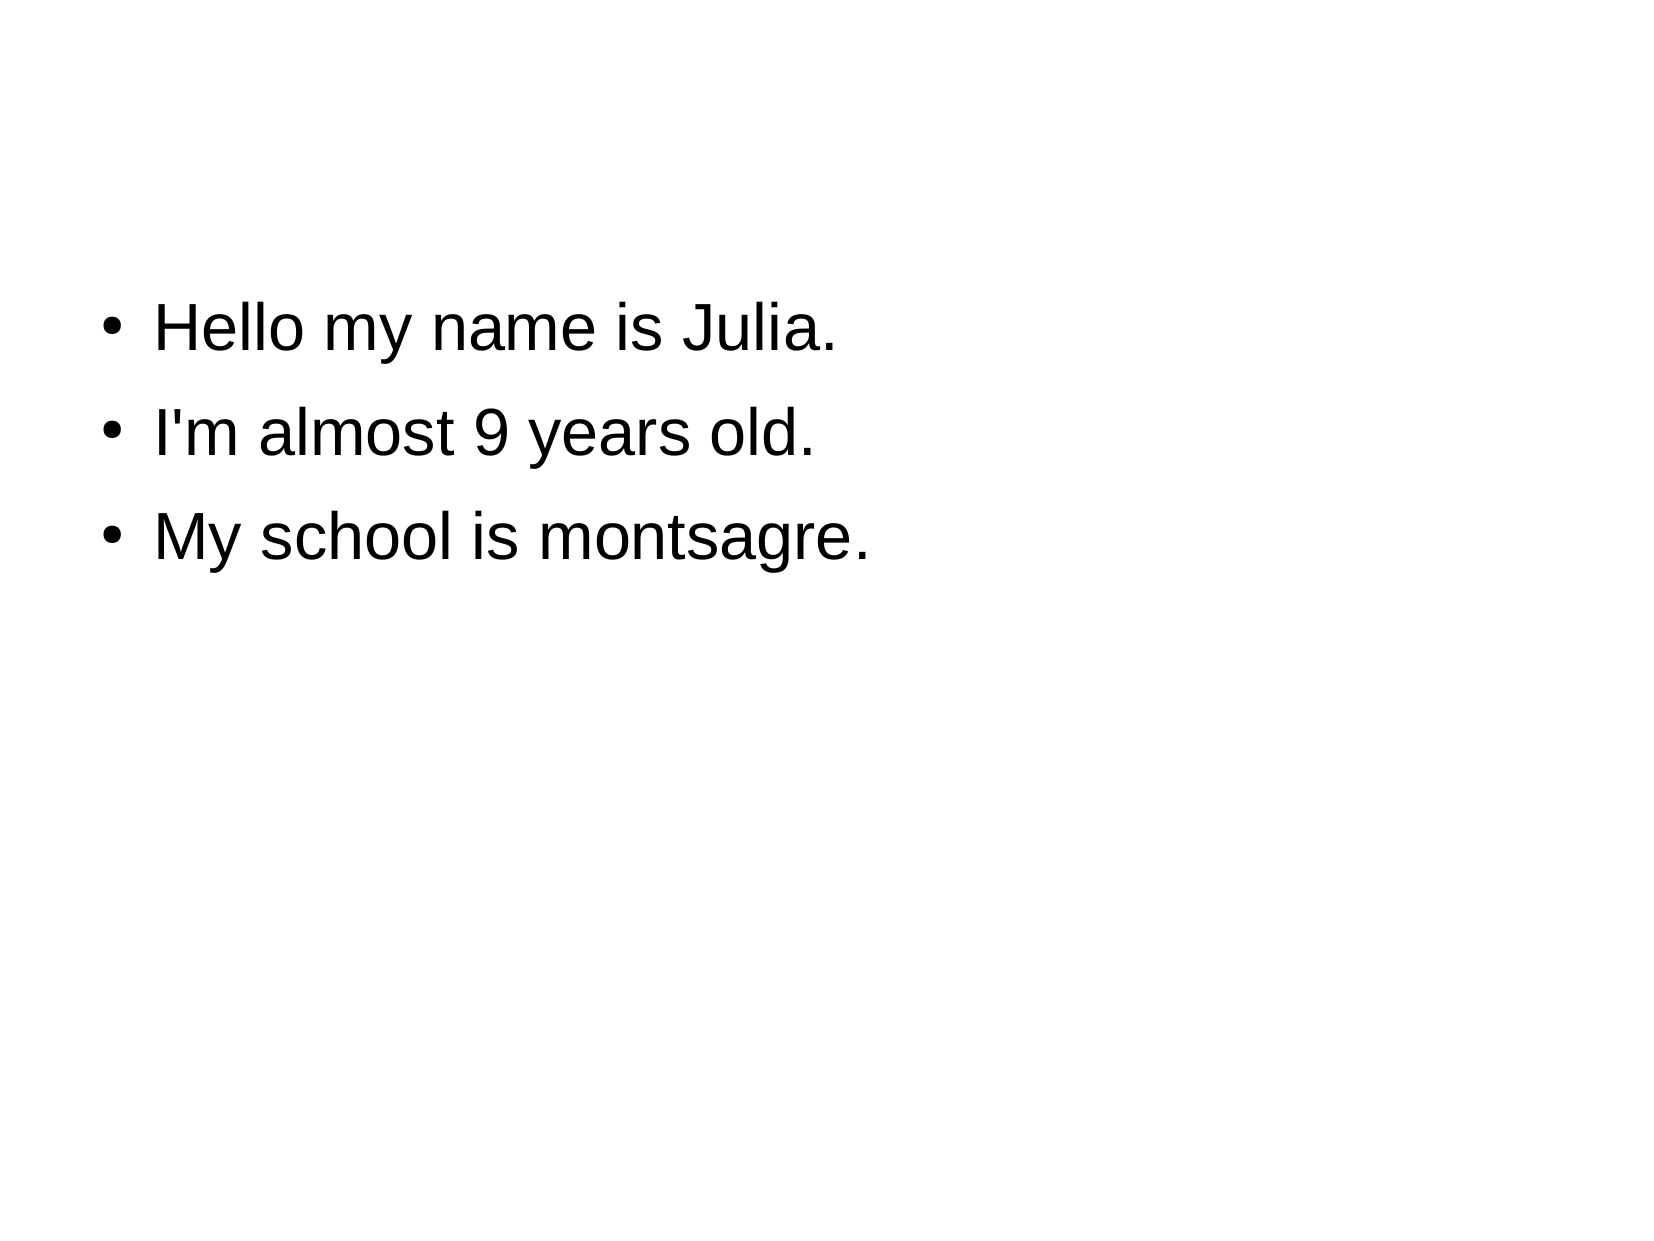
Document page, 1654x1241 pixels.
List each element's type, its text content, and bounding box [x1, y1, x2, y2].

list Hello my name is Julia. I'm almost 9 years old. My school is montsagre. [82, 290, 1571, 1010]
